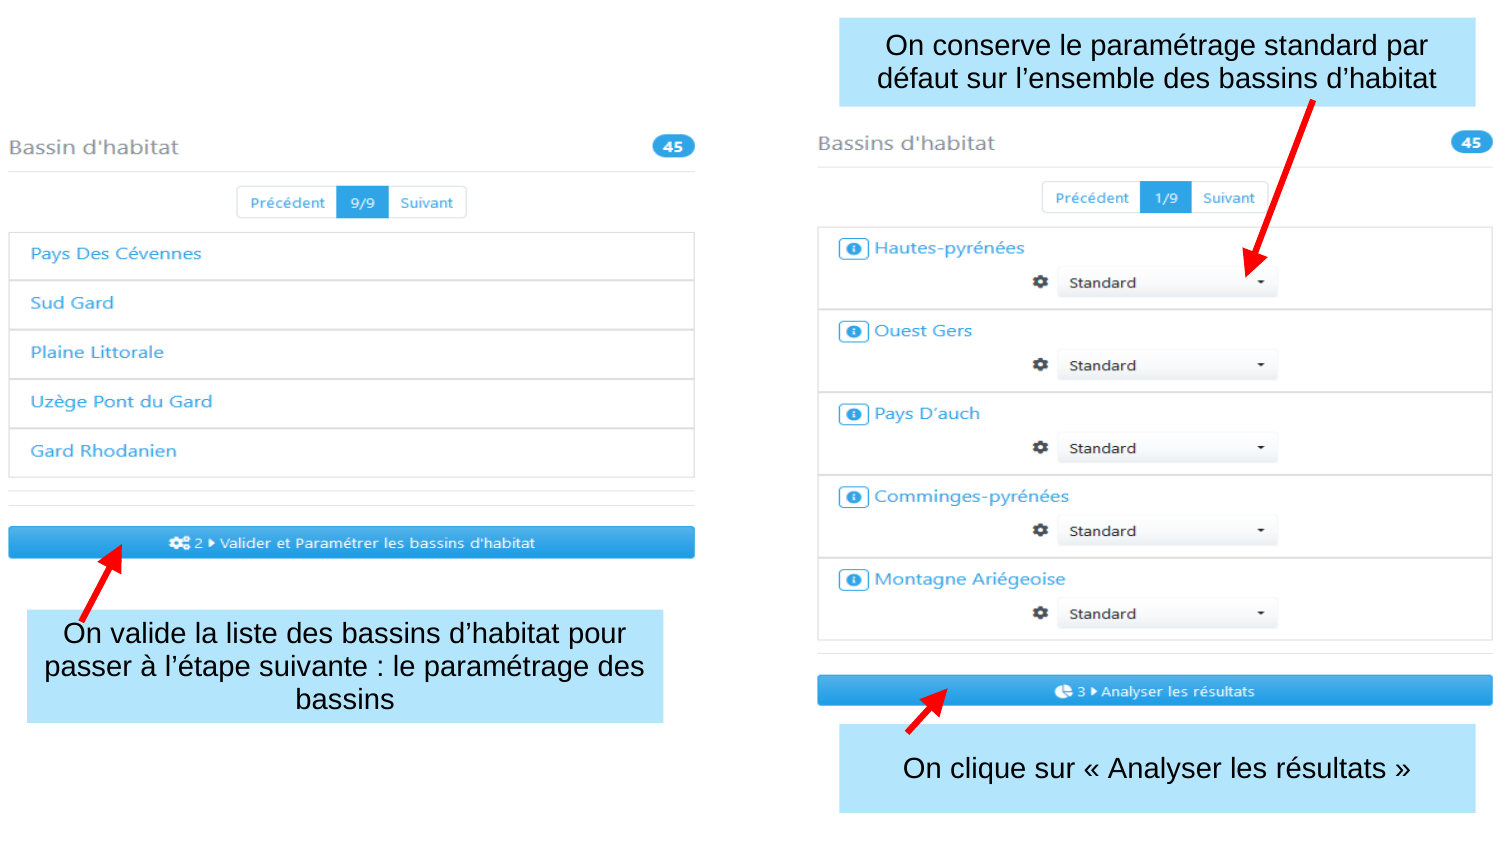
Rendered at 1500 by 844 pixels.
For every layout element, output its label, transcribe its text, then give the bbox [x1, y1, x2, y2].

picture [815, 119, 1498, 714]
text_box On clique sur « Analyser les résultats » [839, 723, 1476, 813]
text_box On valide la liste des bassins d’habitat pour passer à l’étape suivante : le paramétrage des bassins [27, 609, 664, 723]
text_box On conserve le paramétrage standard par défaut sur l’ensemble des bassins d’habitat [839, 17, 1476, 107]
picture [0, 128, 704, 568]
